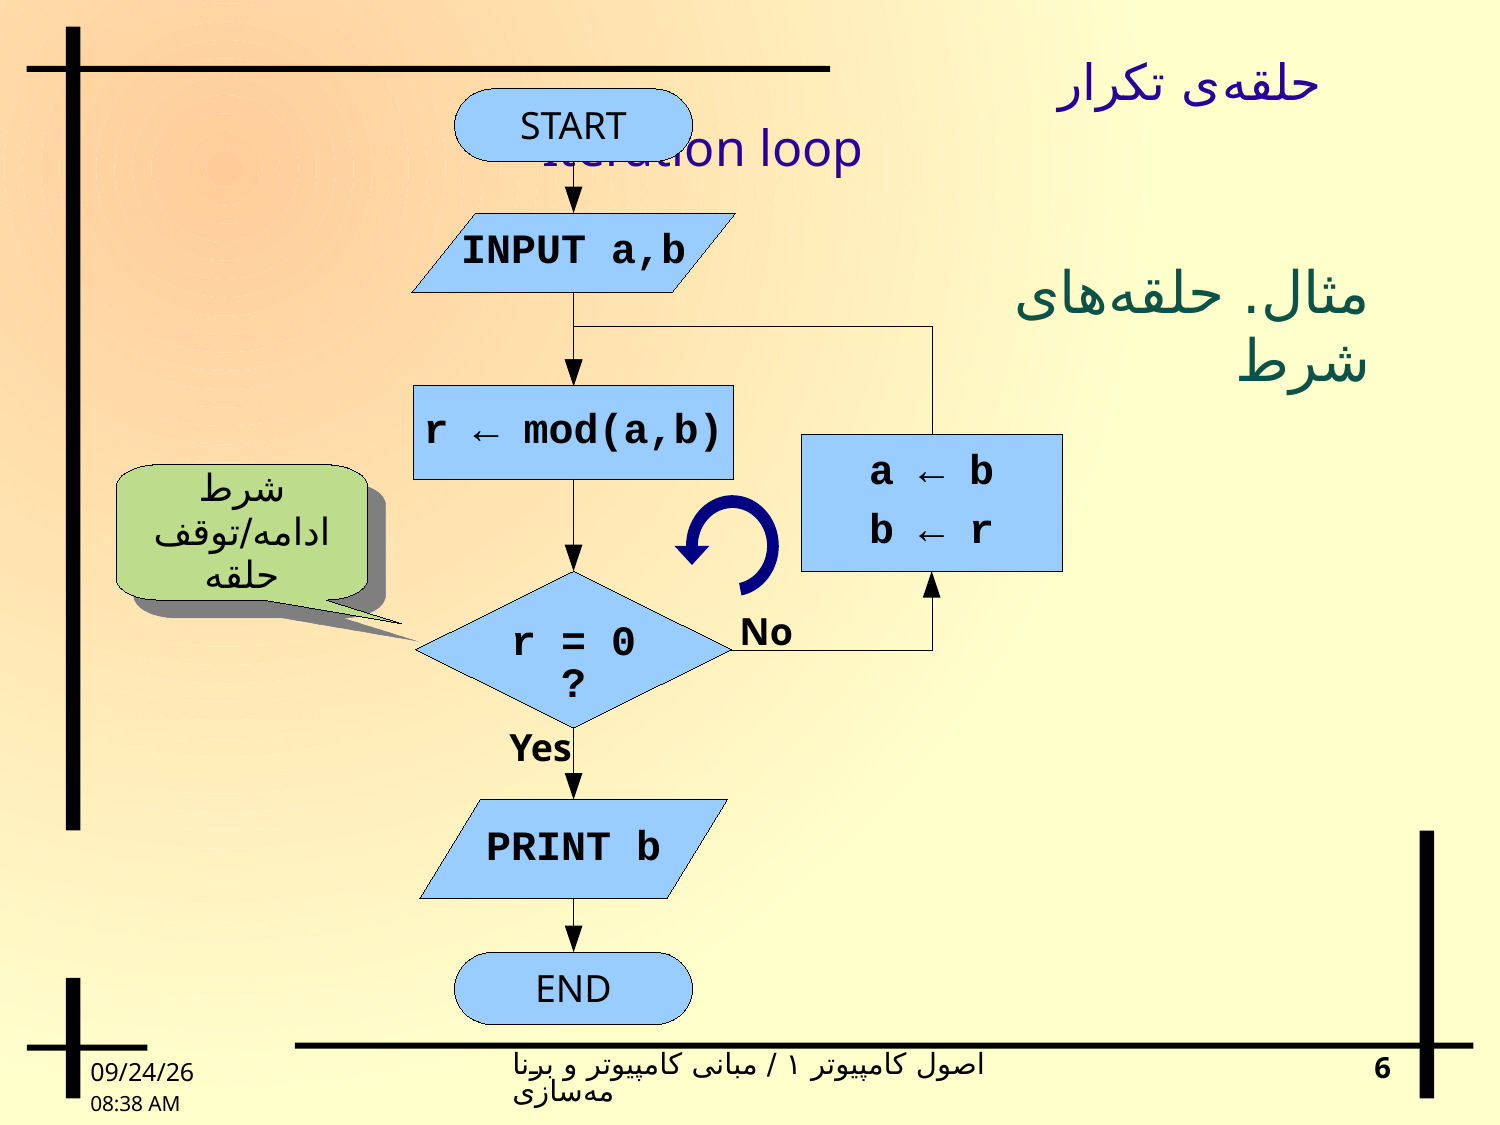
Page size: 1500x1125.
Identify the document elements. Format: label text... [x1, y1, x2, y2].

text_box Yes [494, 714, 582, 773]
text_box INPUT a,b [411, 213, 736, 293]
text_box r ← mod(a,b) [413, 385, 734, 480]
text_box PRINT b [419, 799, 728, 899]
text_box r = 0 ? [415, 571, 724, 724]
text_box a ← b b ← r [801, 434, 1063, 572]
title حلقه‌ی تکرار Iteration loop [62, 57, 1344, 178]
text_box END [454, 952, 693, 1025]
text_box No [724, 598, 801, 657]
text_box شرط ادامه/توقف حلقه [116, 464, 402, 624]
list مثال. حلقه‌های شرط [904, 259, 1424, 352]
text_box START [454, 88, 693, 162]
text_box [674, 495, 779, 596]
